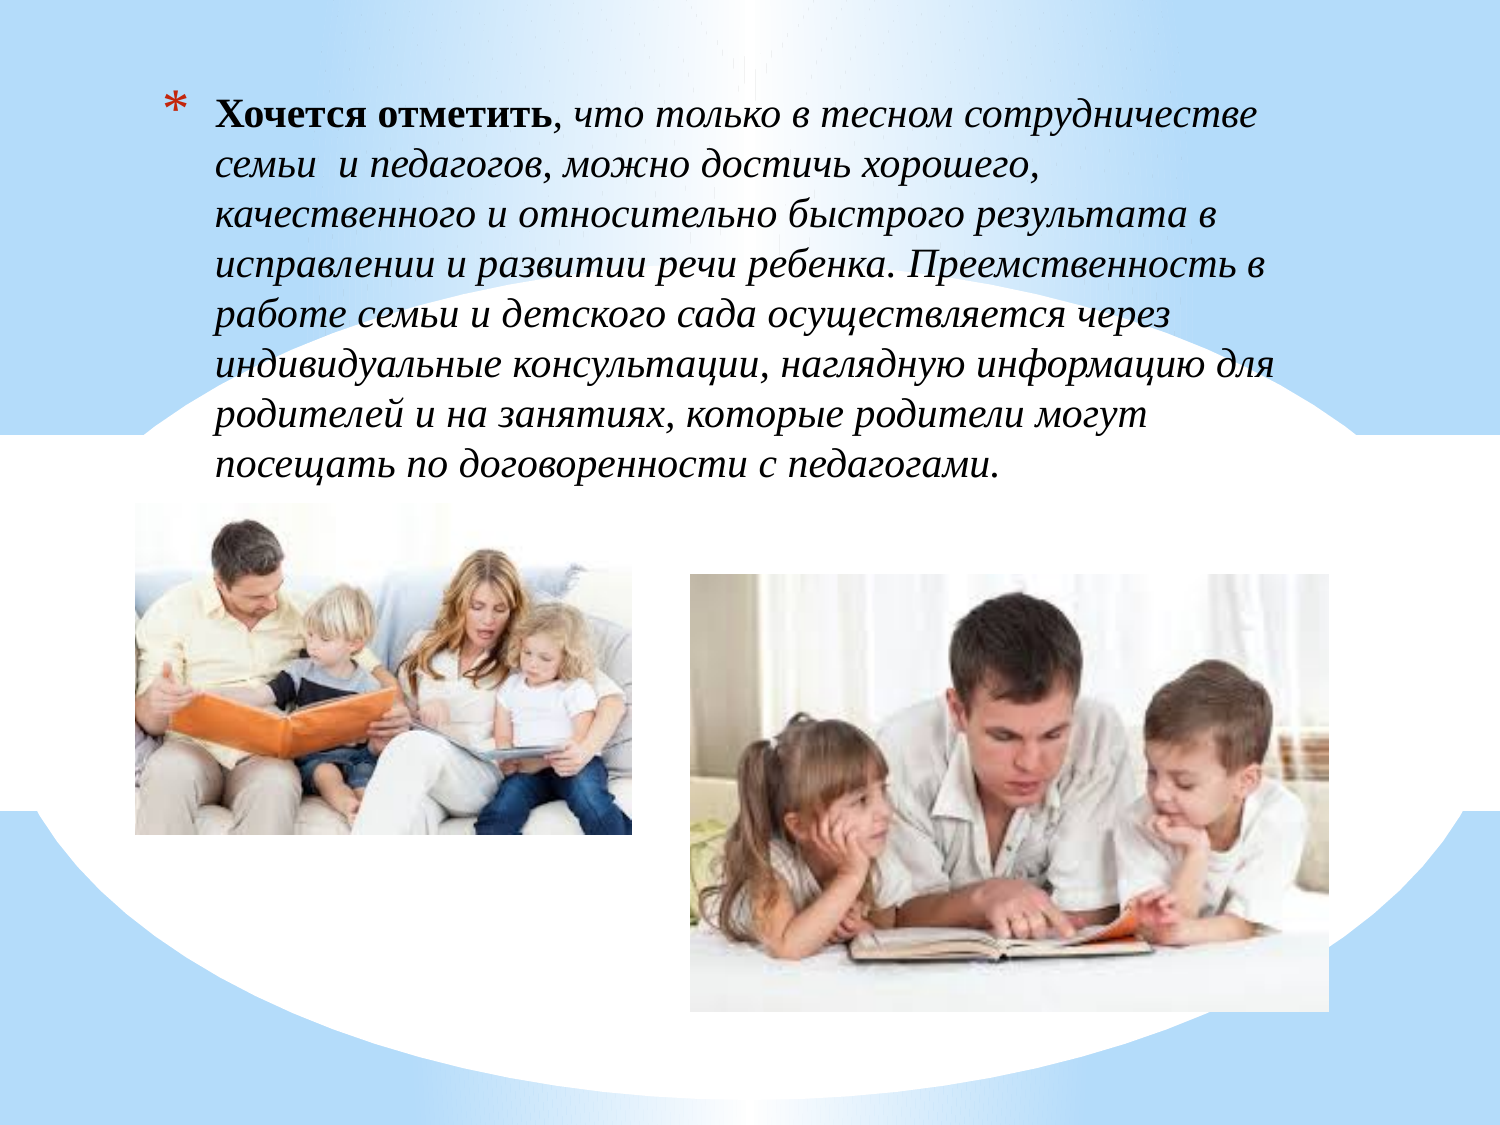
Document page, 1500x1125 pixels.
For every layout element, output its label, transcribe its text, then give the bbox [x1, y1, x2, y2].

picture [690, 574, 1329, 1012]
title Хочется отметить, что только в тесном сотрудничестве семьи и педагогов, можно достичь хорошего, качественного и относительно быстрого результата в исправлении и развитии речи ребенка. Преемственность в работе семьи и детского сада осуществляется через индивидуальные консультации, наглядную информацию для родителей и на занятиях, которые родители могут посещать по договоренности с педагогами. [147, 78, 1313, 480]
picture [135, 503, 632, 835]
